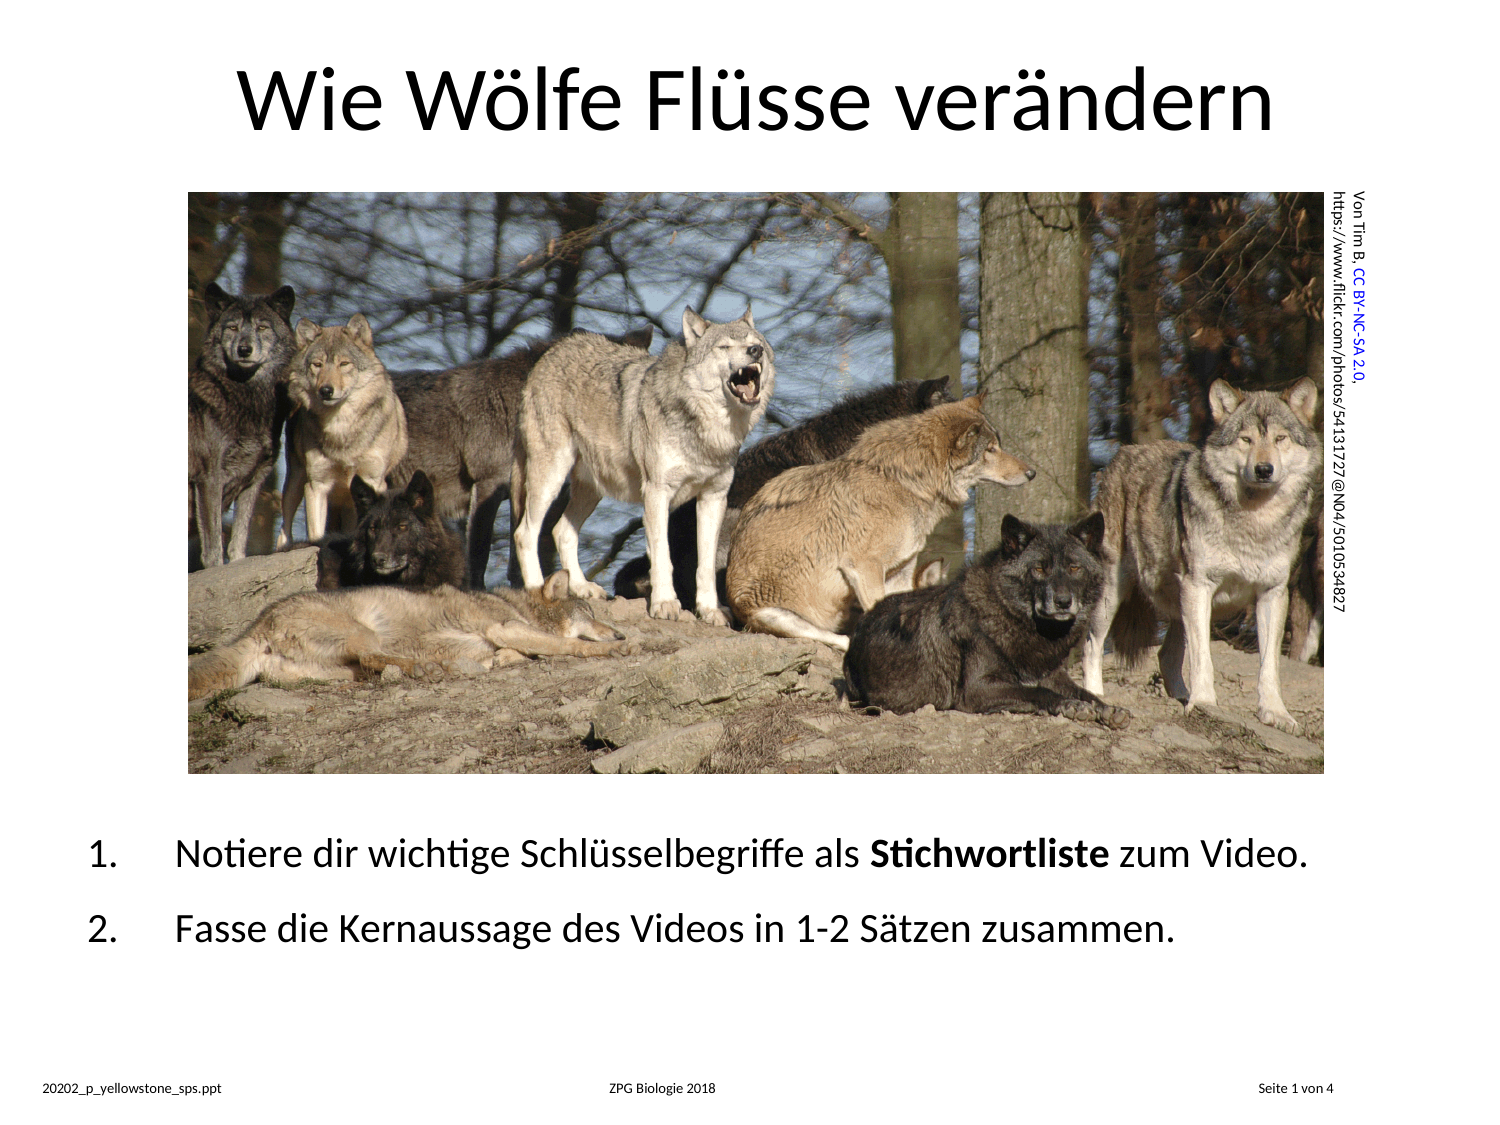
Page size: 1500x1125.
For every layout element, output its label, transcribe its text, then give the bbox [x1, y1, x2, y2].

text_box Von Tim B, CC BY-NC-SA 2.0, https://www.flickr.com/photos/54131727@N04/5010534827 [1322, 177, 1379, 768]
picture [188, 192, 1324, 774]
title Wie Wölfe Flüsse verändern [14, 0, 1500, 189]
text_box 20202_p_yellowstone_sps.ppt ZPG Biologie 2018 Seite 1 von 4 [27, 1071, 1473, 1105]
text_box Notiere dir wichtige Schlüsselbegriffe als Stichwortliste zum Video. Fasse die Kernaussage des Videos in 1-2 Sätzen zusammen. [29, 819, 1446, 1061]
